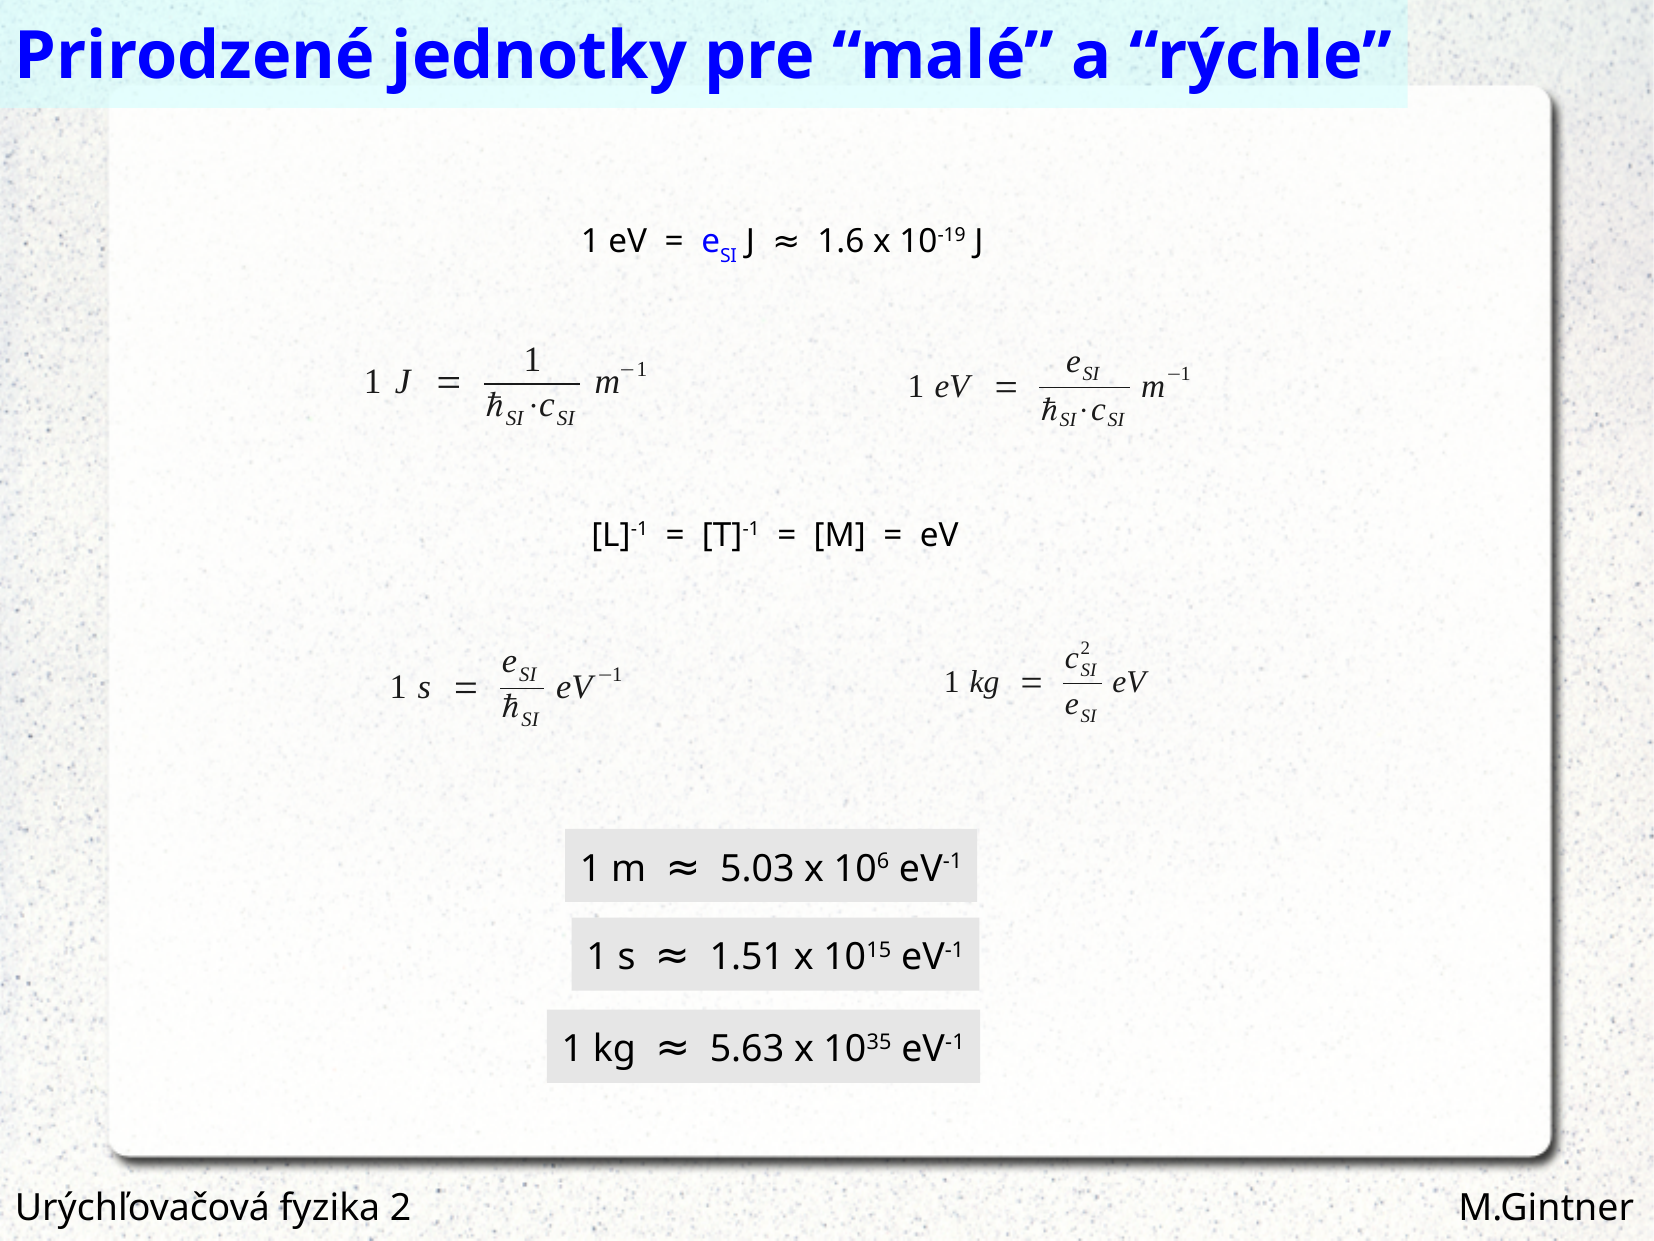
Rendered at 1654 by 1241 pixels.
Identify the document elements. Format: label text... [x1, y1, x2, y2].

text_box Urýchľovačová fyzika 2 [0, 1173, 445, 1241]
text_box [L]-1 = [T]-1 = [M] = eV [576, 503, 996, 565]
text_box 1 s ≈ 1.51 x 1015 eV-1 [571, 917, 968, 991]
picture [0, 0, 1654, 1241]
chart [354, 340, 655, 431]
text_box M.Gintner [1443, 1173, 1654, 1241]
text_box Prirodzené jednotky pre “malé” a “rýchle” [0, 0, 1391, 108]
text_box 1 kg ≈ 5.63 x 1035 eV-1 [546, 1009, 981, 1083]
text_box 1 eV = eSI J ≈ 1.6 x 10-19 J [566, 209, 1031, 278]
chart [935, 637, 1160, 726]
chart [899, 342, 1200, 432]
text_box 1 m ≈ 5.03 x 106 eV-1 [565, 828, 974, 902]
chart [380, 642, 632, 731]
